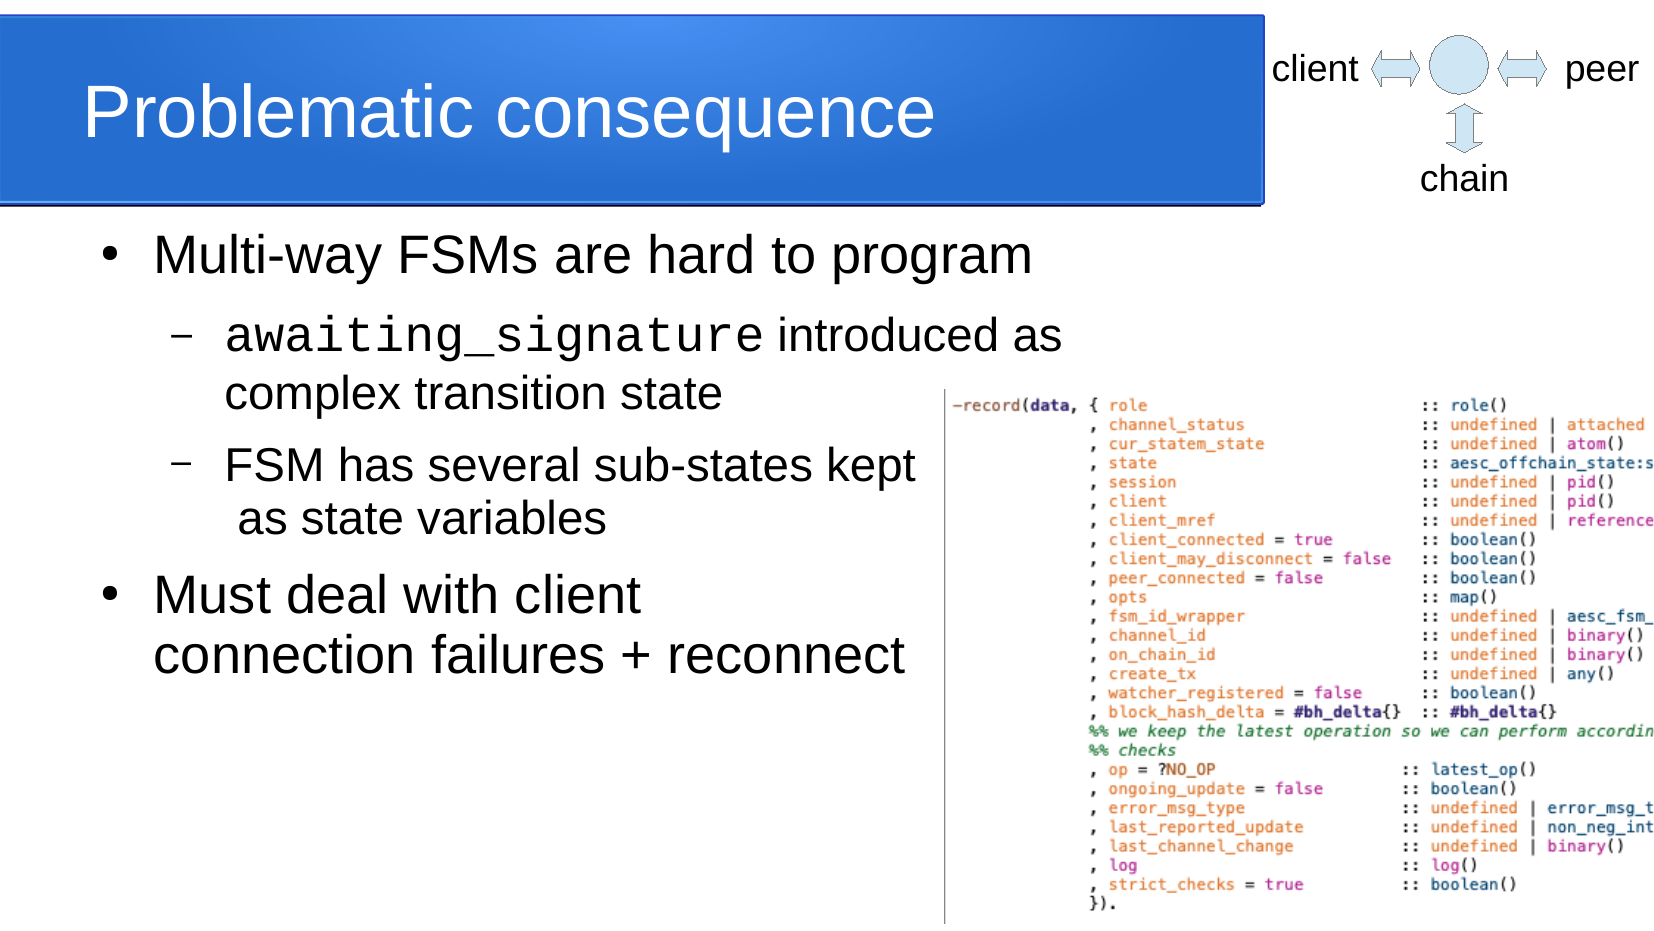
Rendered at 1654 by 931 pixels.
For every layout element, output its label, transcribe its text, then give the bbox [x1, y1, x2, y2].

text_box [1497, 50, 1547, 87]
text_box [1429, 35, 1489, 95]
text_box peer [1533, 40, 1654, 98]
text_box [1446, 103, 1483, 153]
text_box [1371, 50, 1420, 87]
text_box client [1251, 40, 1379, 98]
text_box chain [1393, 149, 1536, 207]
picture [944, 389, 1654, 924]
list Multi-way FSMs are hard to program awaiting_signature introduced as complex transition state FSM has several sub-states kept as state variables Must deal with client connection failures + reconnect [82, 224, 1123, 764]
title Problematic consequence [82, 35, 1235, 189]
